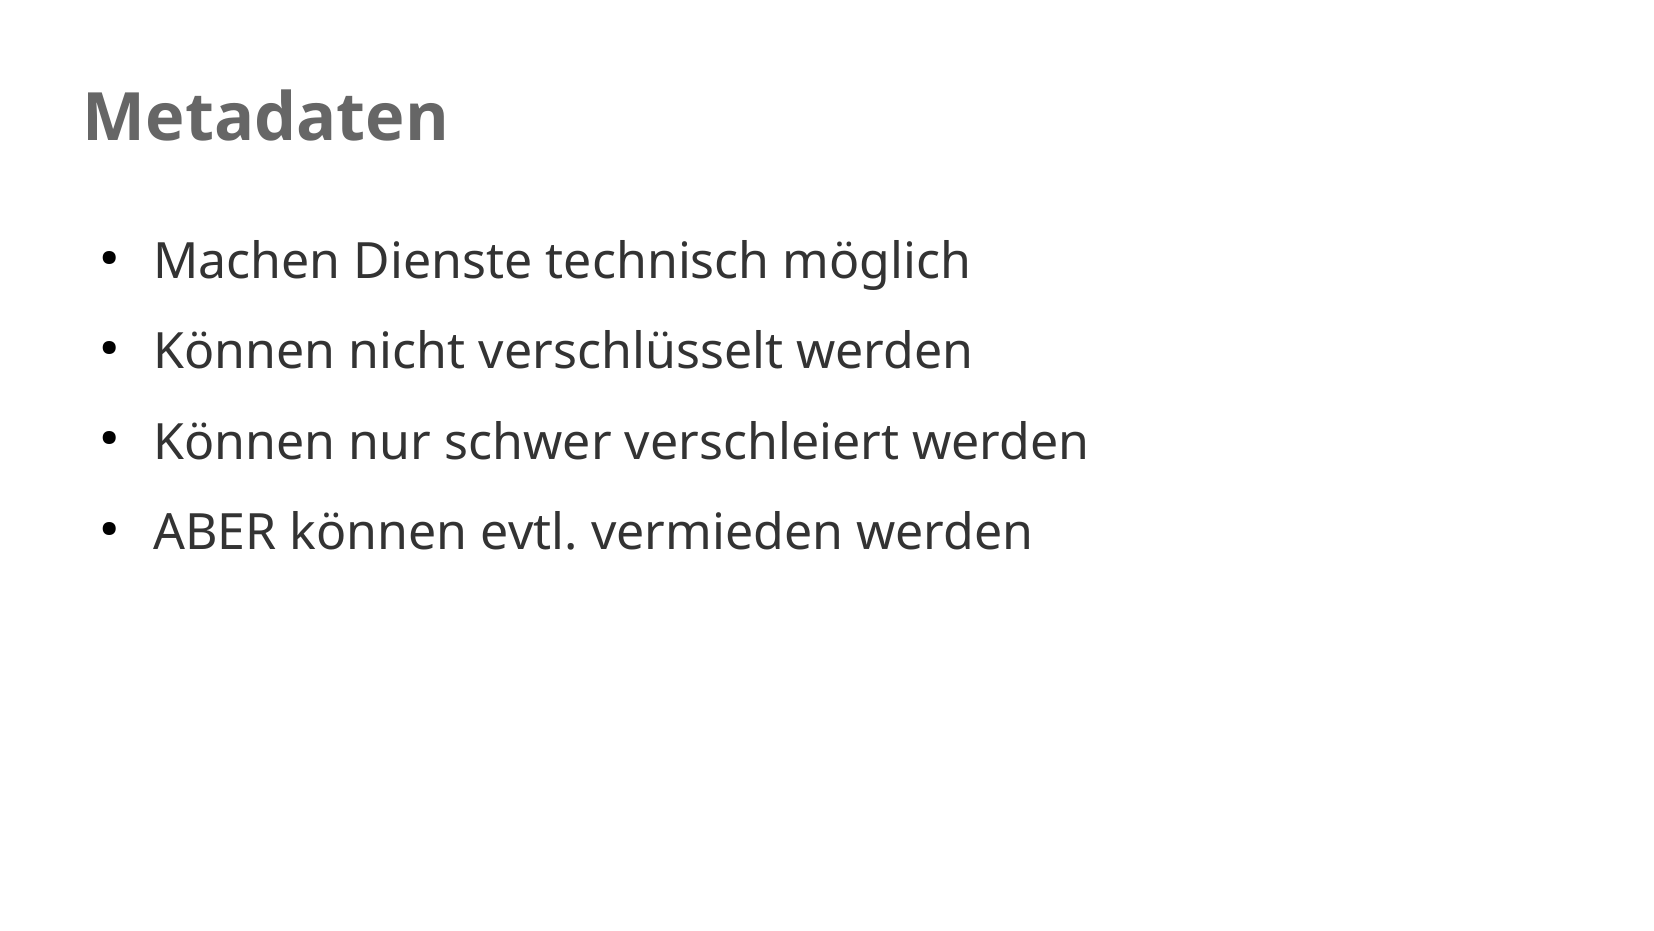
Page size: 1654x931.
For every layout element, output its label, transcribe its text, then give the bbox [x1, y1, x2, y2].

title Metadaten [82, 37, 1571, 193]
list Machen Dienste technisch möglich Können nicht verschlüsselt werden Können nur schwer verschleiert werden ABER können evtl. vermieden werden [82, 225, 1126, 758]
